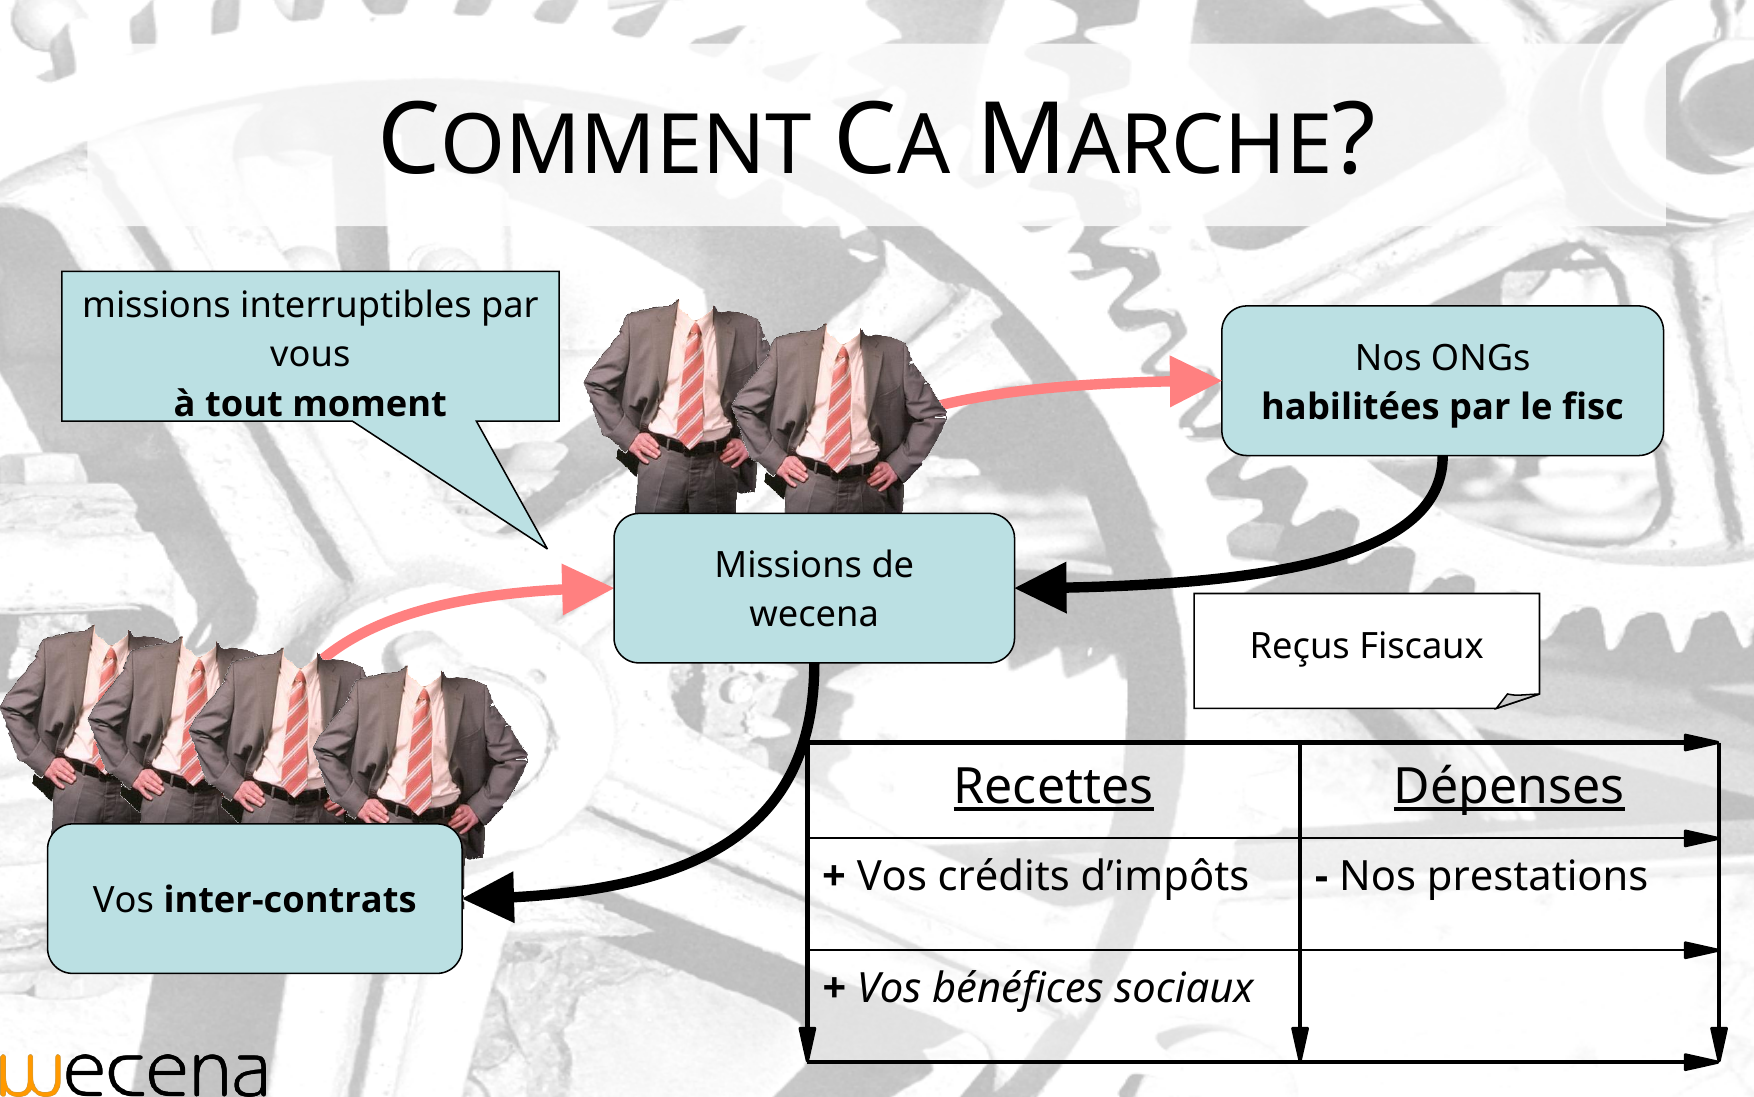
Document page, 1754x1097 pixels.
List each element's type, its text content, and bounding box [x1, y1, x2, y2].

text_box missions interruptibles par vous à tout moment [61, 271, 560, 549]
text_box + Vos crédits d’impôts [810, 839, 1298, 949]
picture [0, 0, 1754, 1097]
text_box + Vos bénéfices sociaux [810, 951, 1298, 1060]
text_box Vos inter-contrats [47, 823, 463, 974]
text_box Nos ONGs habilitées par le fisc [1221, 305, 1664, 456]
text_box Reçus Fiscaux [1194, 593, 1540, 709]
text_box Dépenses [1302, 745, 1717, 837]
text_box Recettes [810, 745, 1298, 837]
text_box - Nos prestations [1302, 839, 1717, 949]
text_box [1302, 951, 1717, 1060]
title COMMENT CA MARCHE? [87, 43, 1666, 227]
text_box Missions de wecena [614, 513, 1015, 663]
